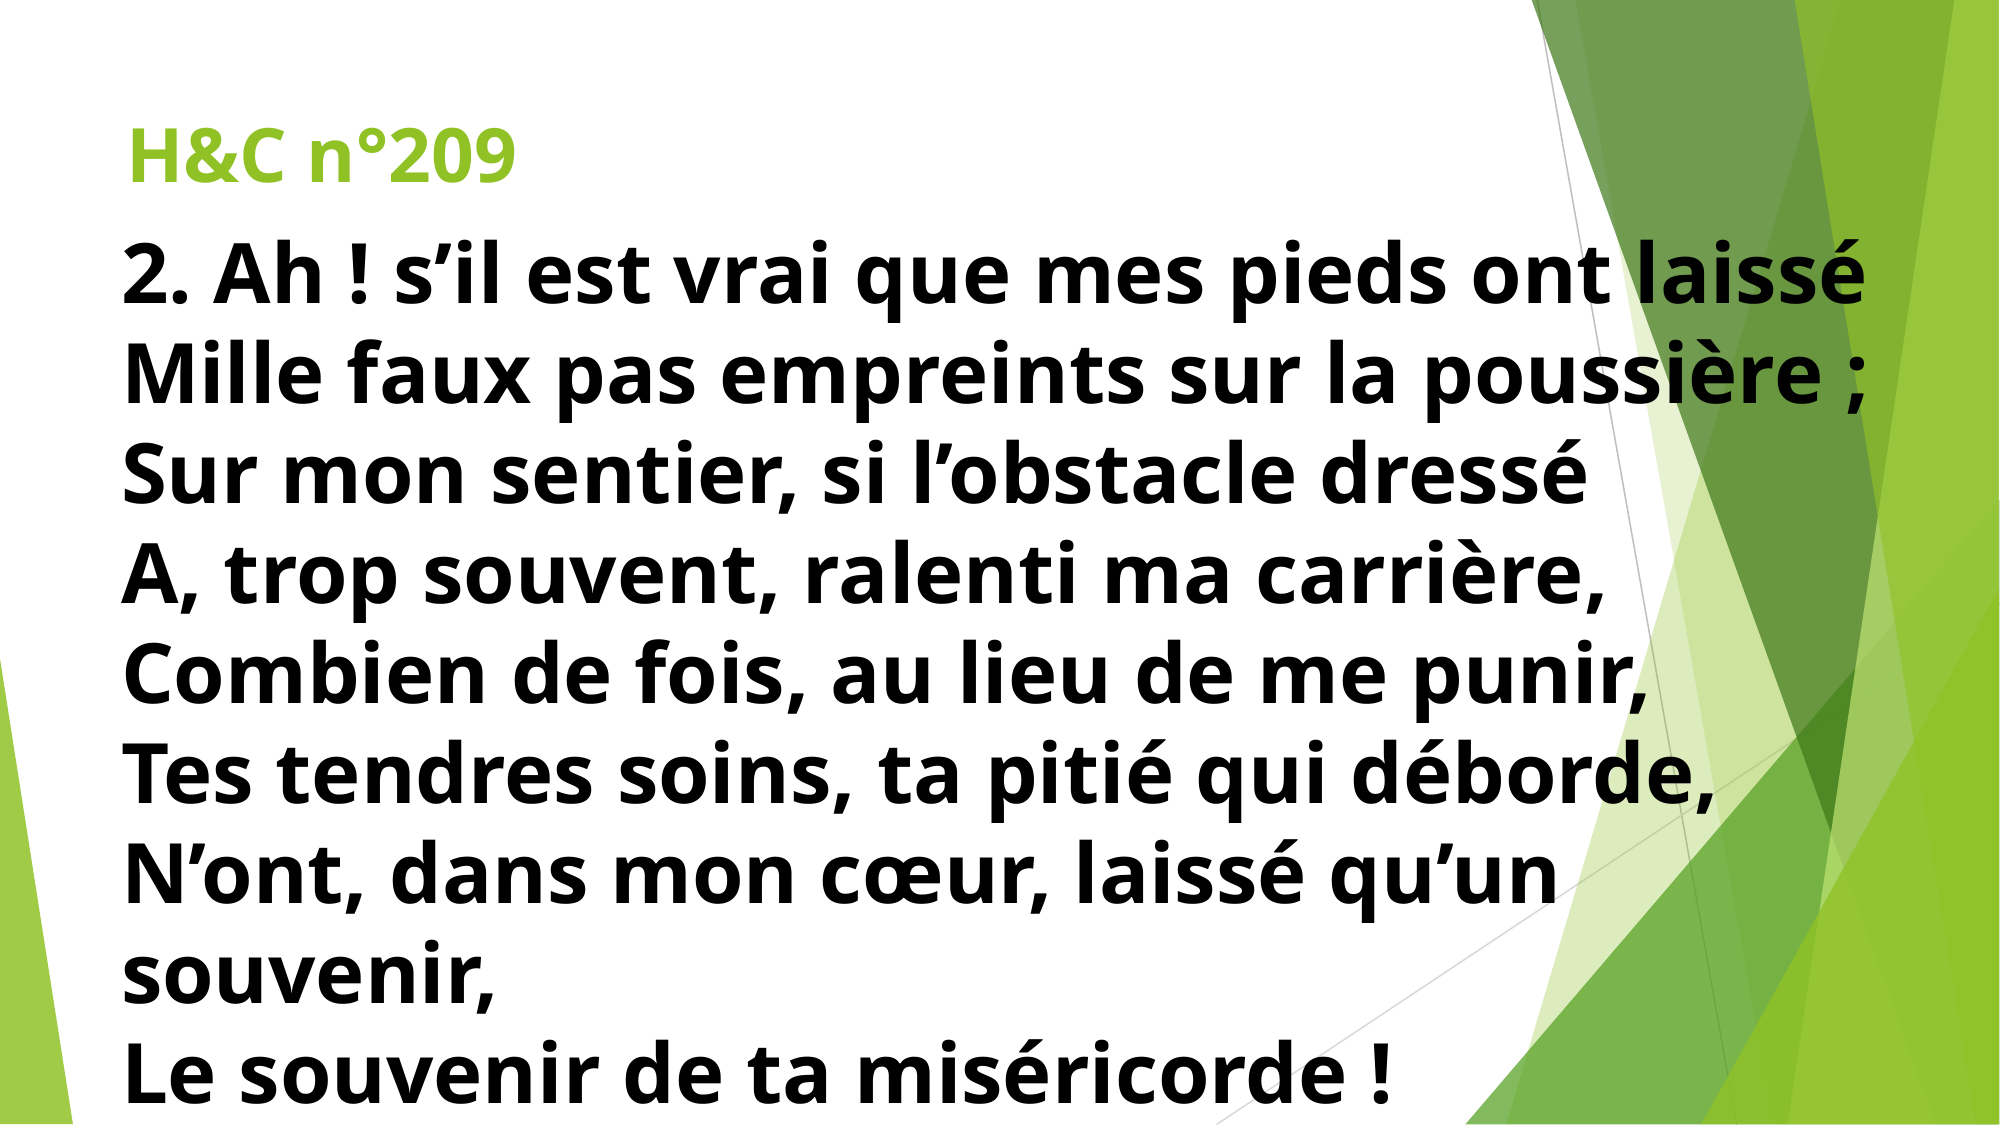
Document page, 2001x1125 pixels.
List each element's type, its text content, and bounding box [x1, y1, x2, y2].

text_box H&C n°209 [111, 99, 1522, 213]
text_box 2. Ah ! s’il est vrai que mes pieds ont laissé Mille faux pas empreints sur la poussière ; Sur mon sentier, si l’obstacle dressé A, trop souvent, ralenti ma carrière, Combien de fois, au lieu de me punir, Tes tendres soins, ta pitié qui déborde, N’ont, dans mon cœur, laissé qu’un souvenir, Le souvenir de ta miséricorde ! [106, 213, 1973, 1037]
